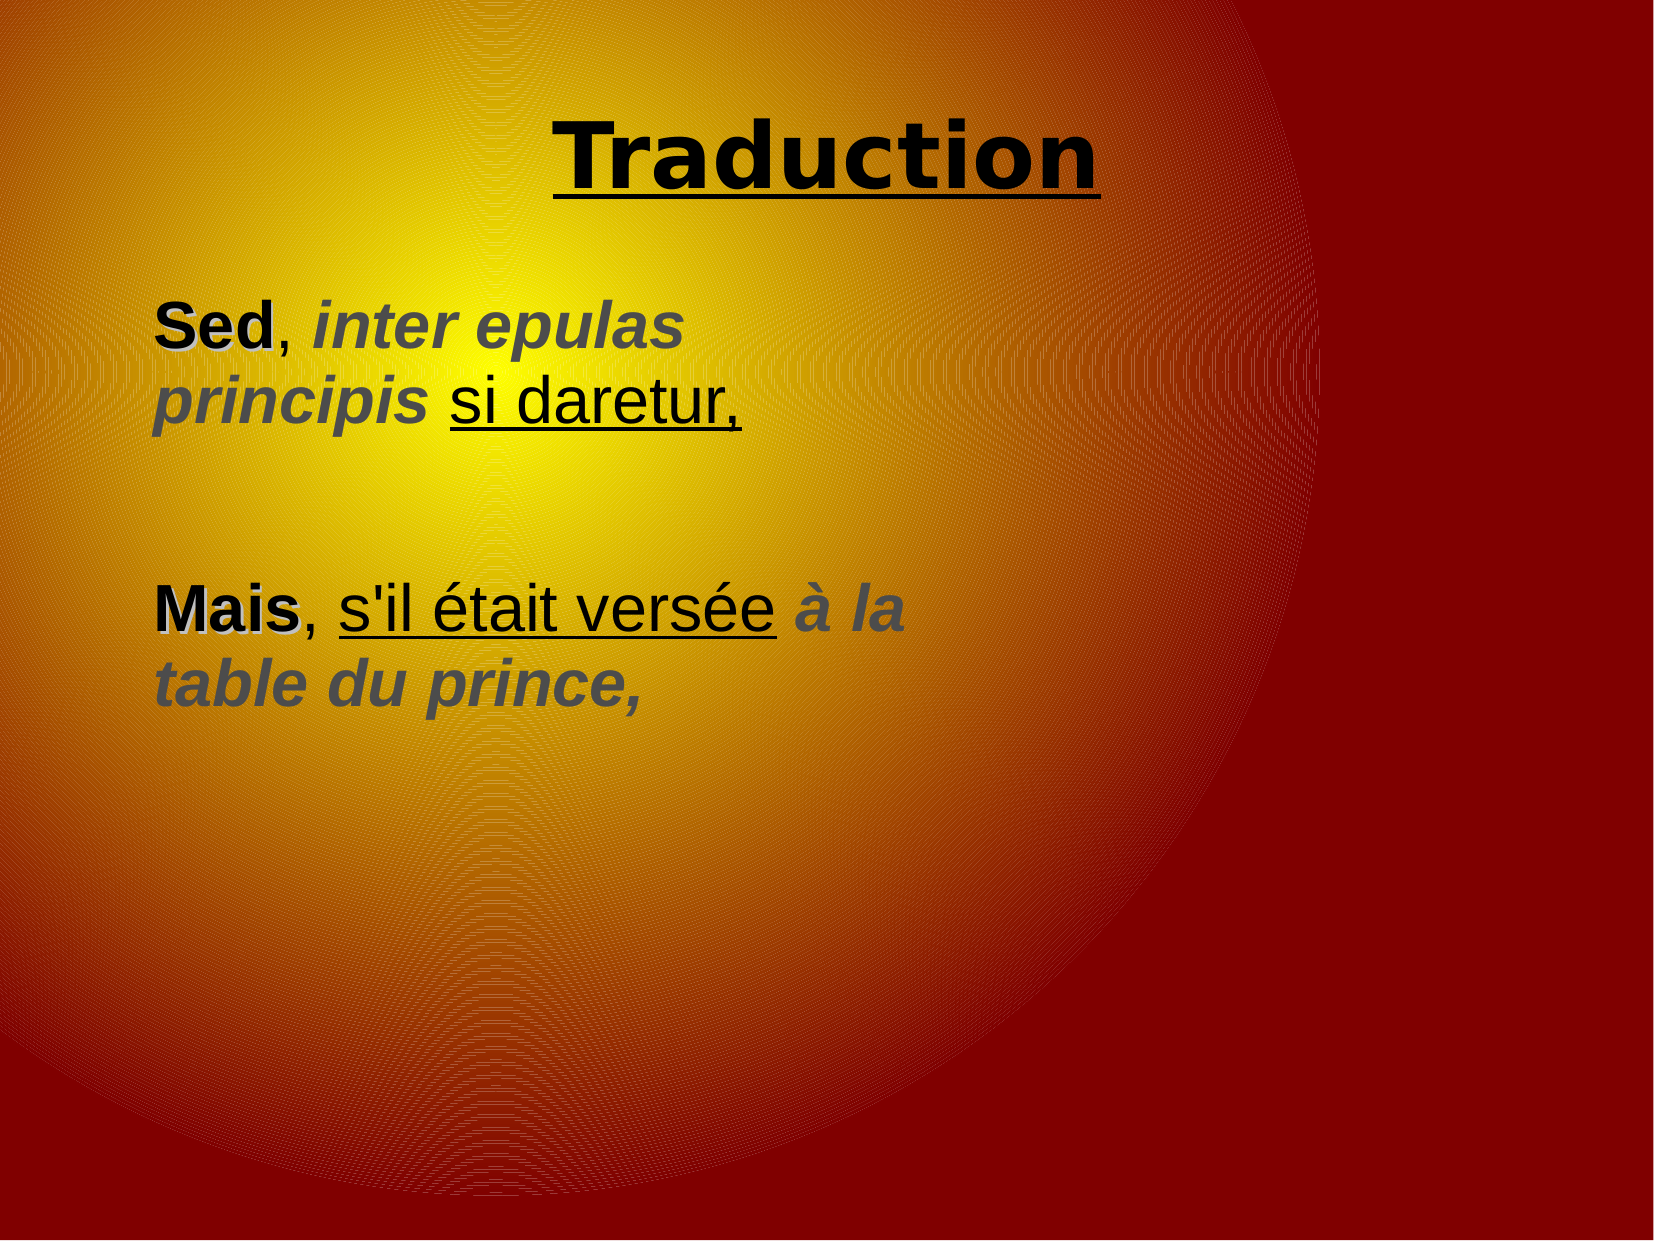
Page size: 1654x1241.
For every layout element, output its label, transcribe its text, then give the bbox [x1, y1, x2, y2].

list Sed, inter epulas principis si daretur, Mais, s'il était versée à la table du prince, [82, 260, 934, 733]
title Traduction [82, 52, 1571, 260]
